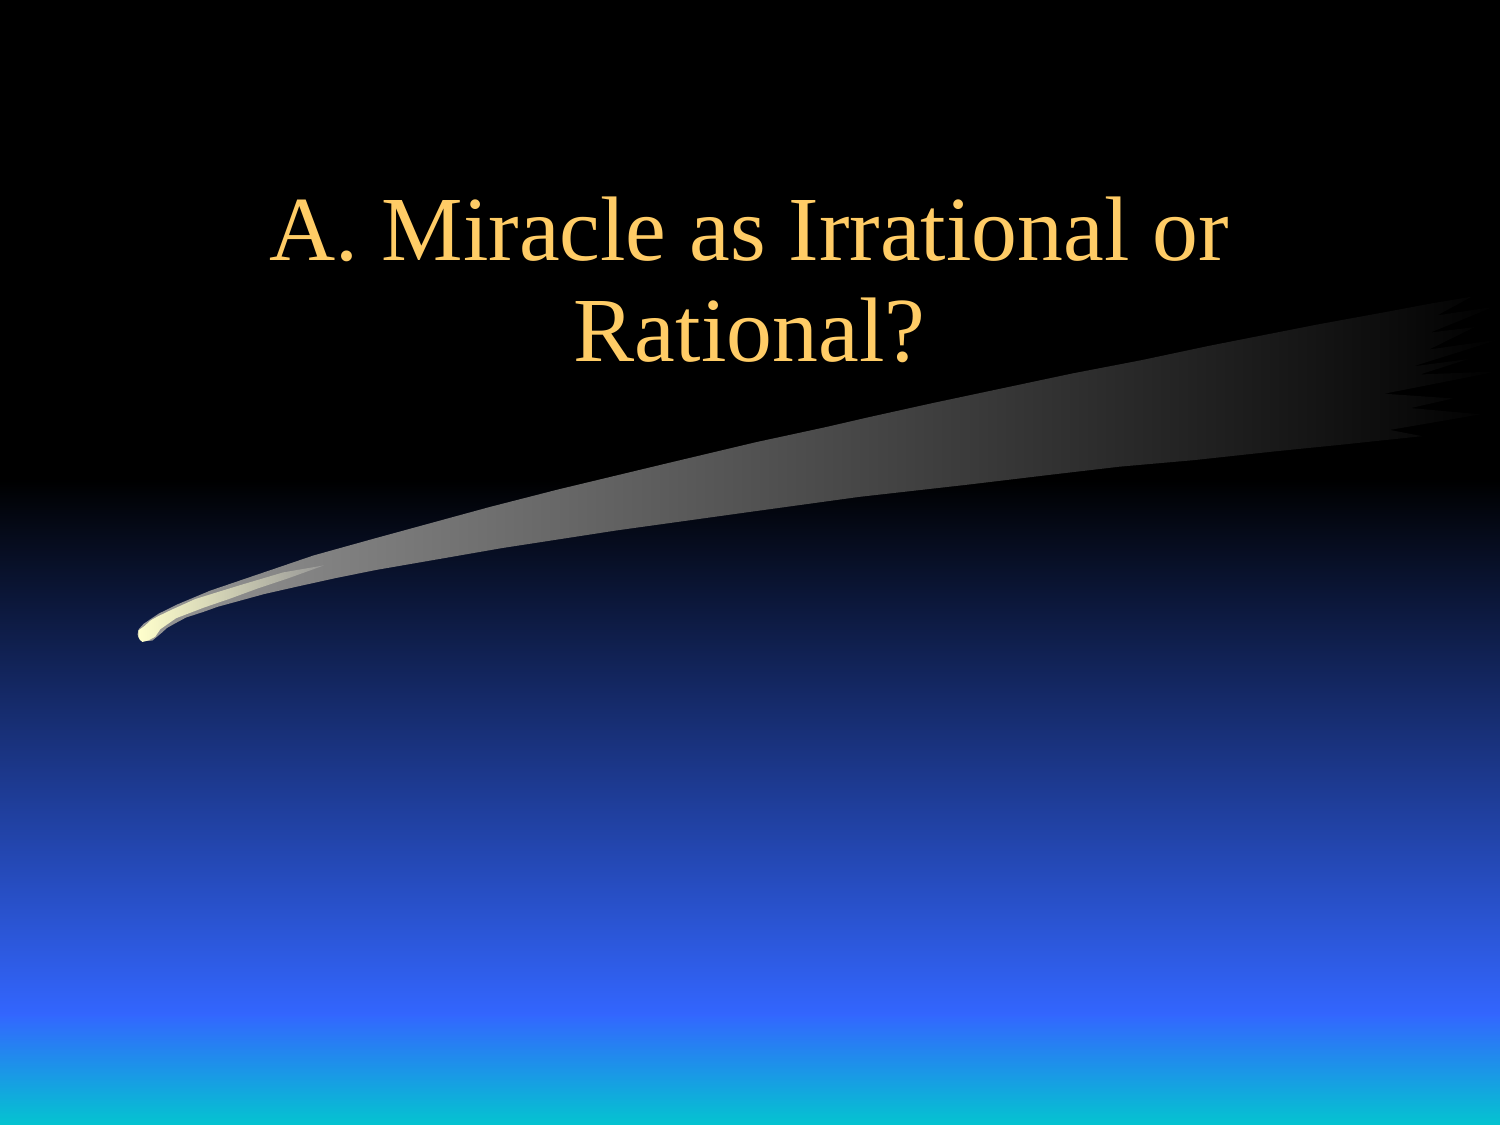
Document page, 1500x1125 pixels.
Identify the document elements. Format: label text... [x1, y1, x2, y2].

title A. Miracle as Irrational or Rational? [112, 170, 1388, 389]
